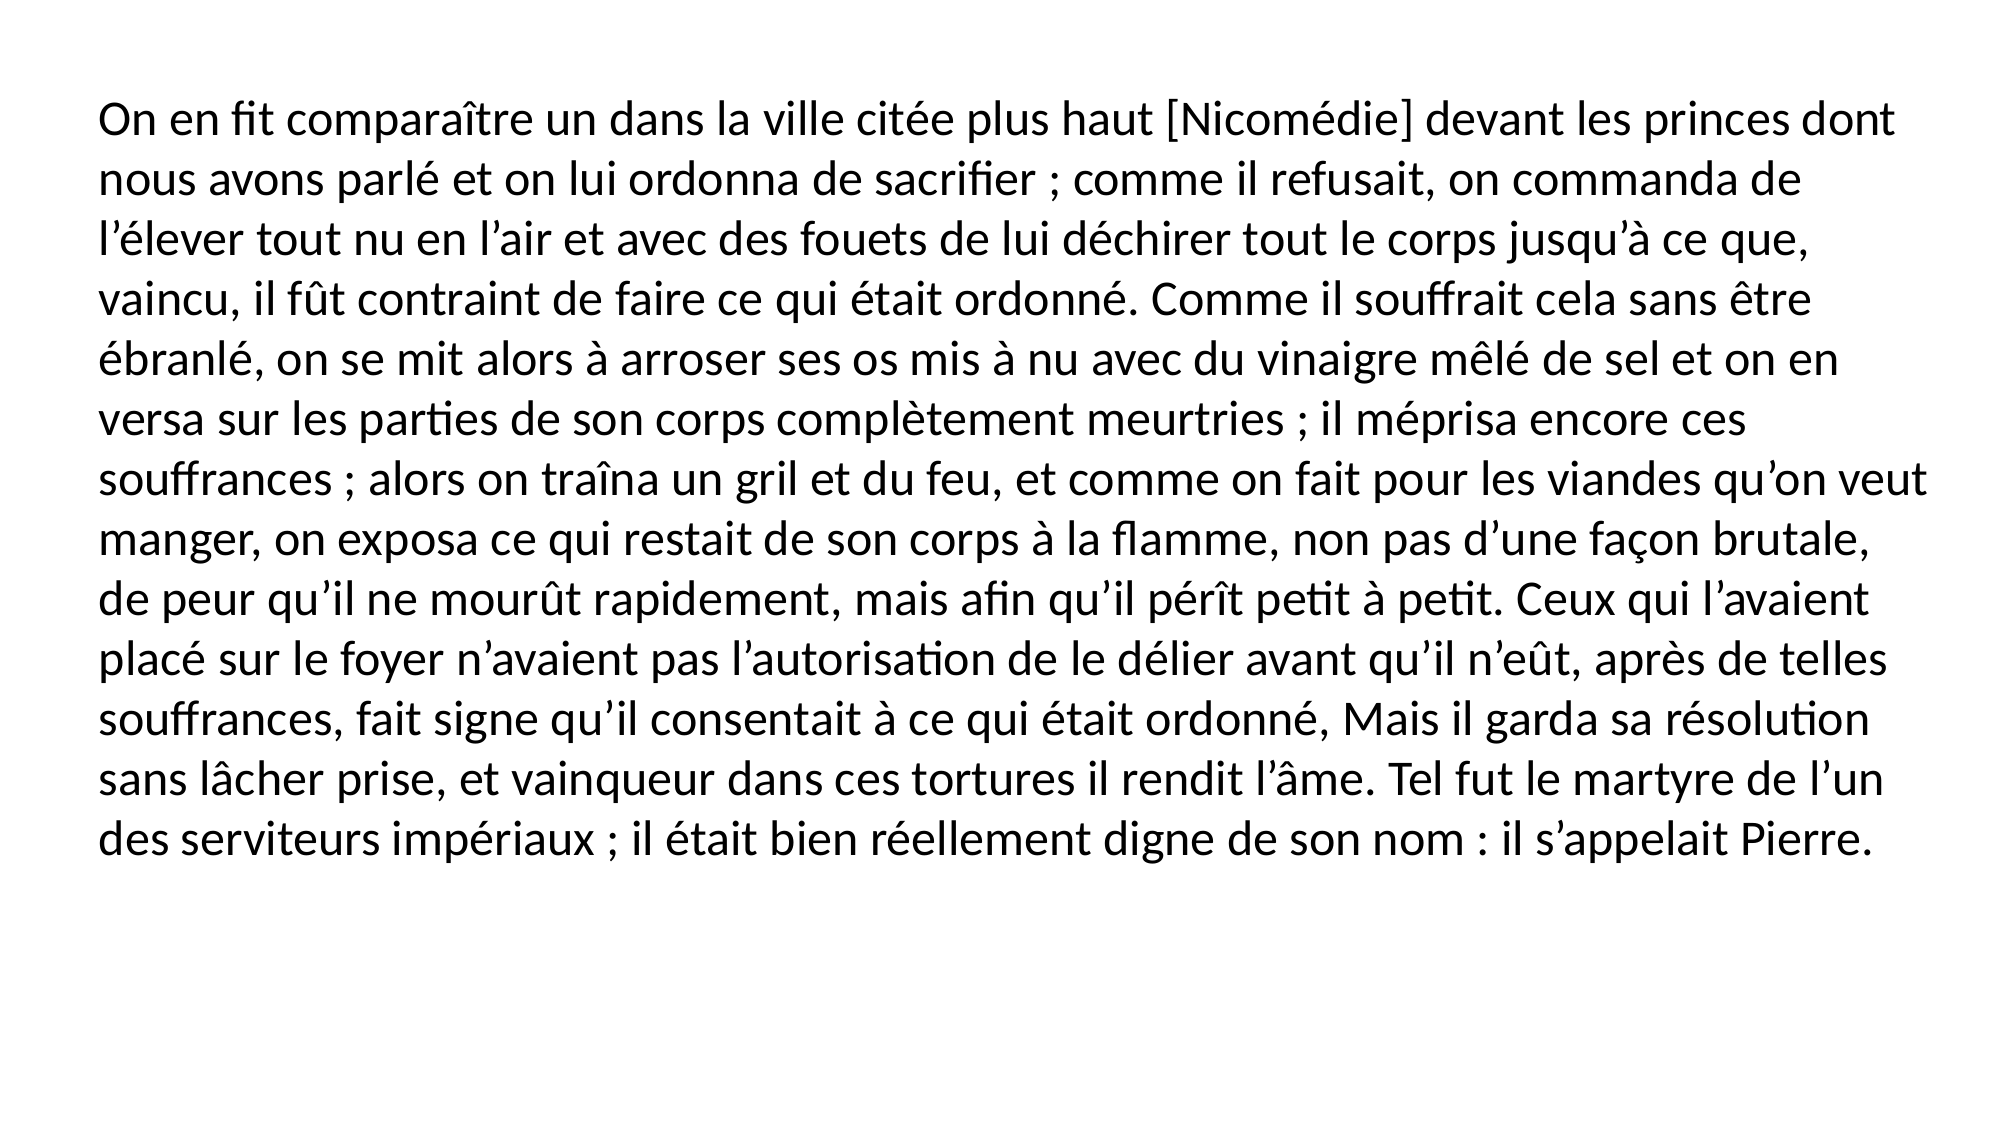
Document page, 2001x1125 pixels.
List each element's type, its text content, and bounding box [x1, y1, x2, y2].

text_box On en fit comparaître un dans la ville citée plus haut [Nicomédie] devant les princes dont nous avons parlé et on lui ordonna de sacrifier ; comme il refusait, on commanda de l’élever tout nu en l’air et avec des fouets de lui déchirer tout le corps jusqu’à ce que, vaincu, il fût contraint de faire ce qui était ordonné. Comme il souffrait cela sans être ébranlé, on se mit alors à arroser ses os mis à nu avec du vinaigre mêlé de sel et on en versa sur les parties de son corps complètement meurtries ; il méprisa encore ces souffrances ; alors on traîna un gril et du feu, et comme on fait pour les viandes qu’on veut manger, on exposa ce qui restait de son corps à la flamme, non pas d’une façon brutale, de peur qu’il ne mourût rapidement, mais afin qu’il pérît petit à petit. Ceux qui l’avaient placé sur le foyer n’avaient pas l’autorisation de le délier avant qu’il n’eût, après de telles souffrances, fait signe qu’il consentait à ce qui était ordonné, Mais il garda sa résolution sans lâcher prise, et vainqueur dans ces tortures il rendit l’âme. Tel fut le martyre de l’un des serviteurs impériaux ; il était bien réellement digne de son nom : il s’appelait Pierre. [83, 78, 1948, 881]
